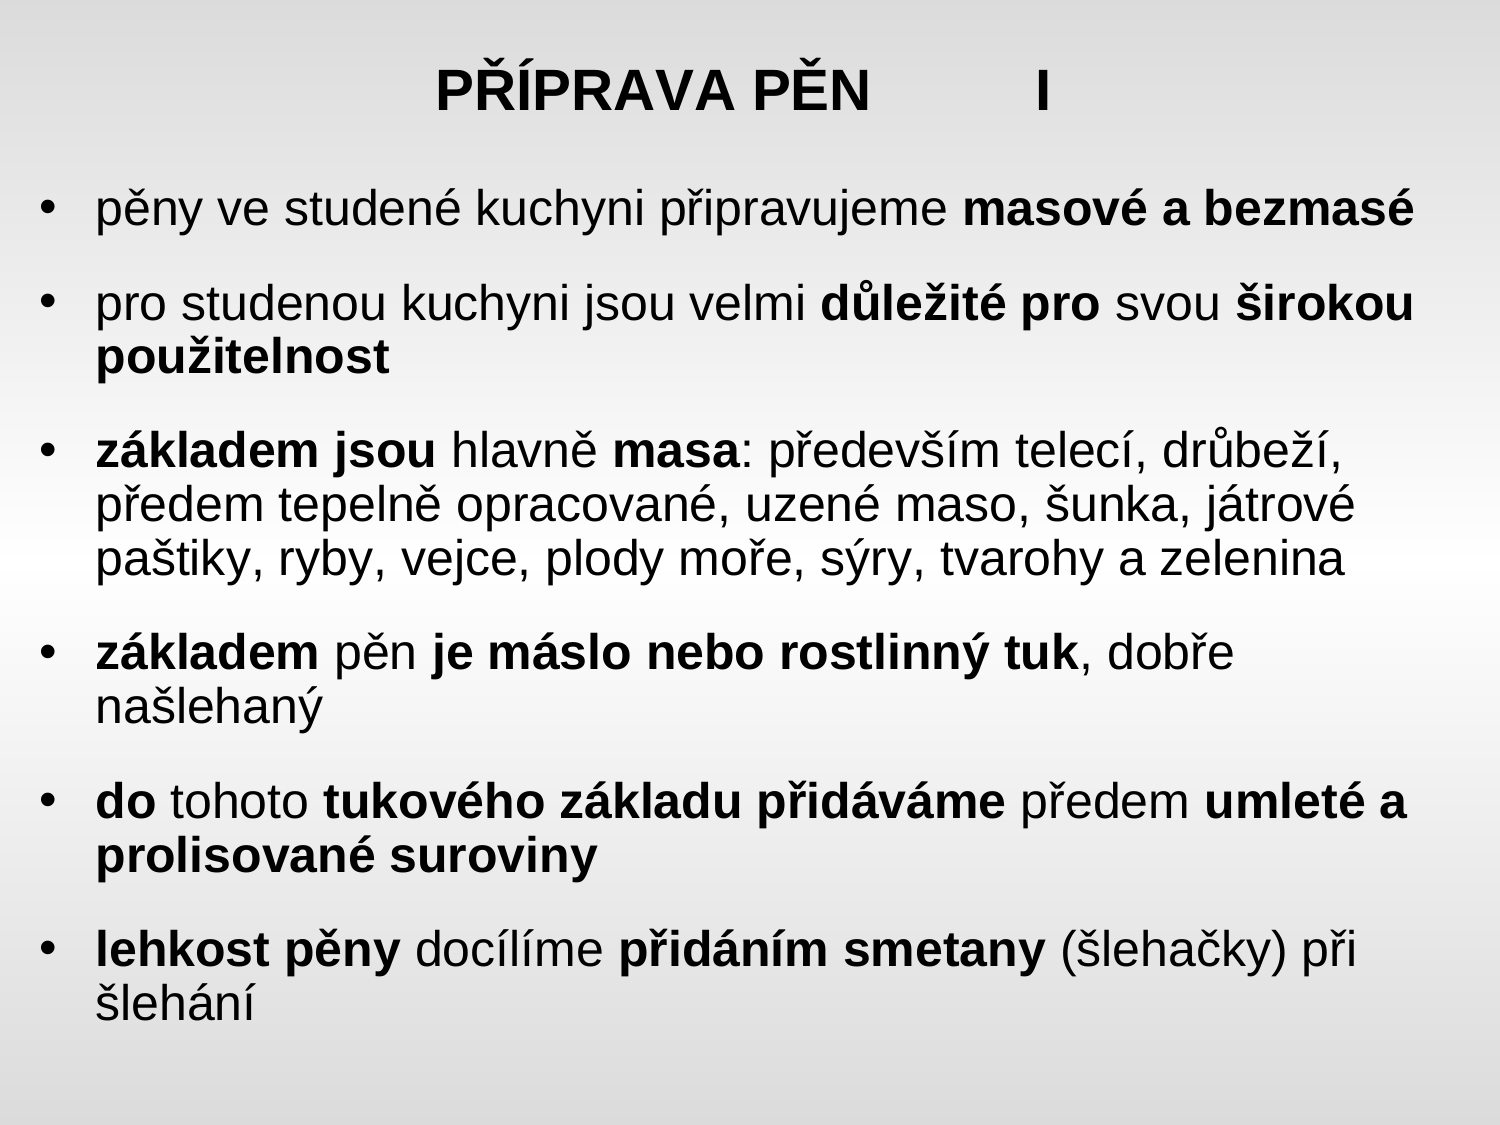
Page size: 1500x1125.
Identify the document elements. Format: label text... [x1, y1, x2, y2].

title PŘÍPRAVA PĚN I [62, 44, 1426, 131]
list pěny ve studené kuchyni připravujeme masové a bezmasé pro studenou kuchyni jsou velmi důležité pro svou širokou použitelnost základem jsou hlavně masa: především telecí, drůbeží, předem tepelně opracované, uzené maso, šunka, játrové paštiky, ryby, vejce, plody moře, sýry, tvarohy a zelenina základem pěn je máslo nebo rostlinný tuk, dobře našlehaný do tohoto tukového základu přidáváme předem umleté a prolisované suroviny lehkost pěny docílíme přidáním smetany (šlehačky) při šlehání [24, 174, 1450, 1101]
